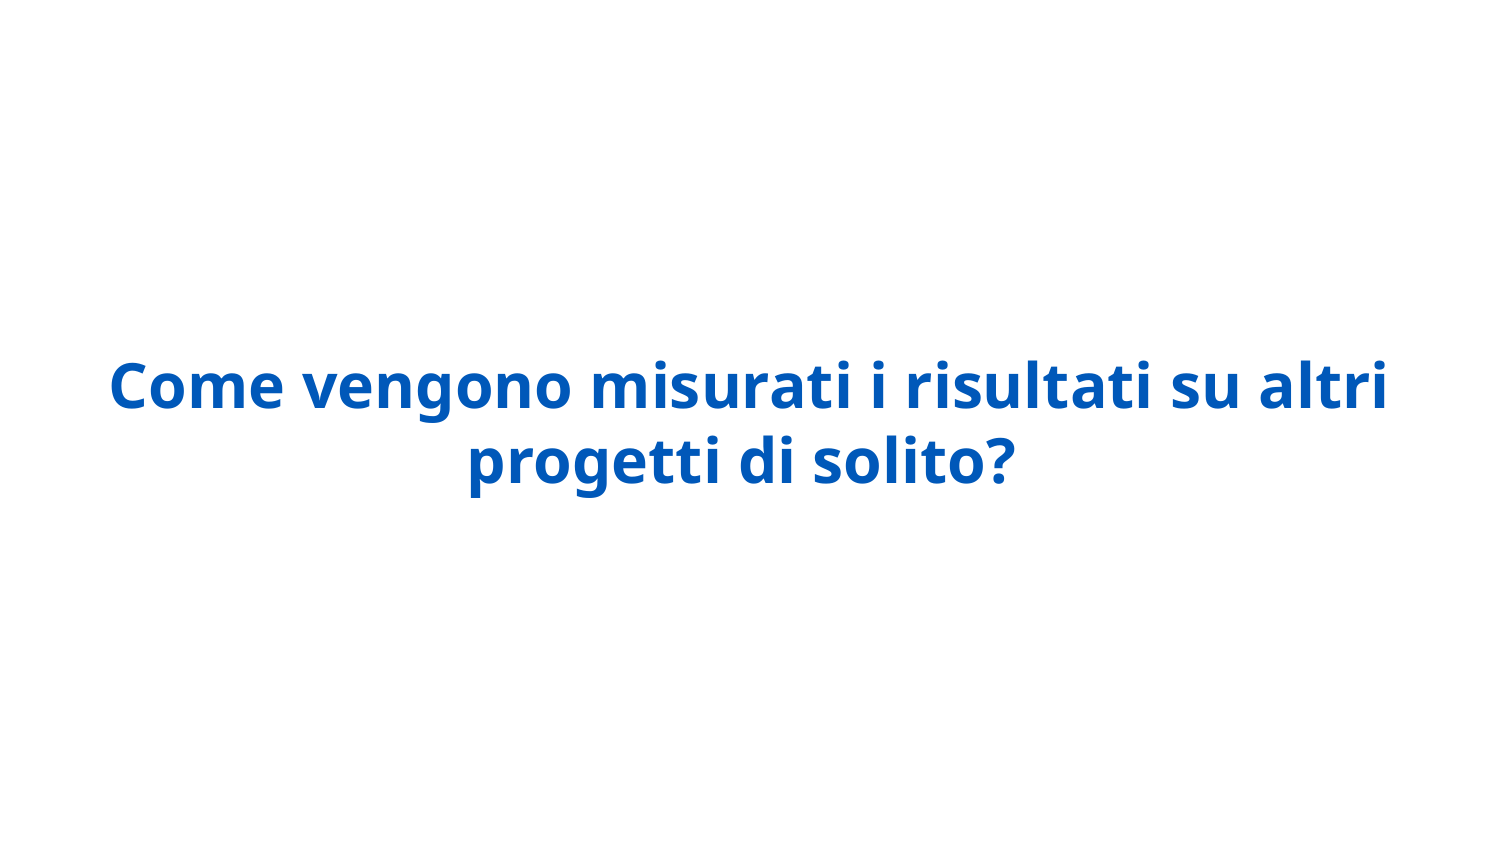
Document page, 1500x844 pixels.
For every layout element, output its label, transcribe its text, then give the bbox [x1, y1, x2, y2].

title Come vengono misurati i risultati su altri progetti di solito? [51, 51, 1449, 792]
